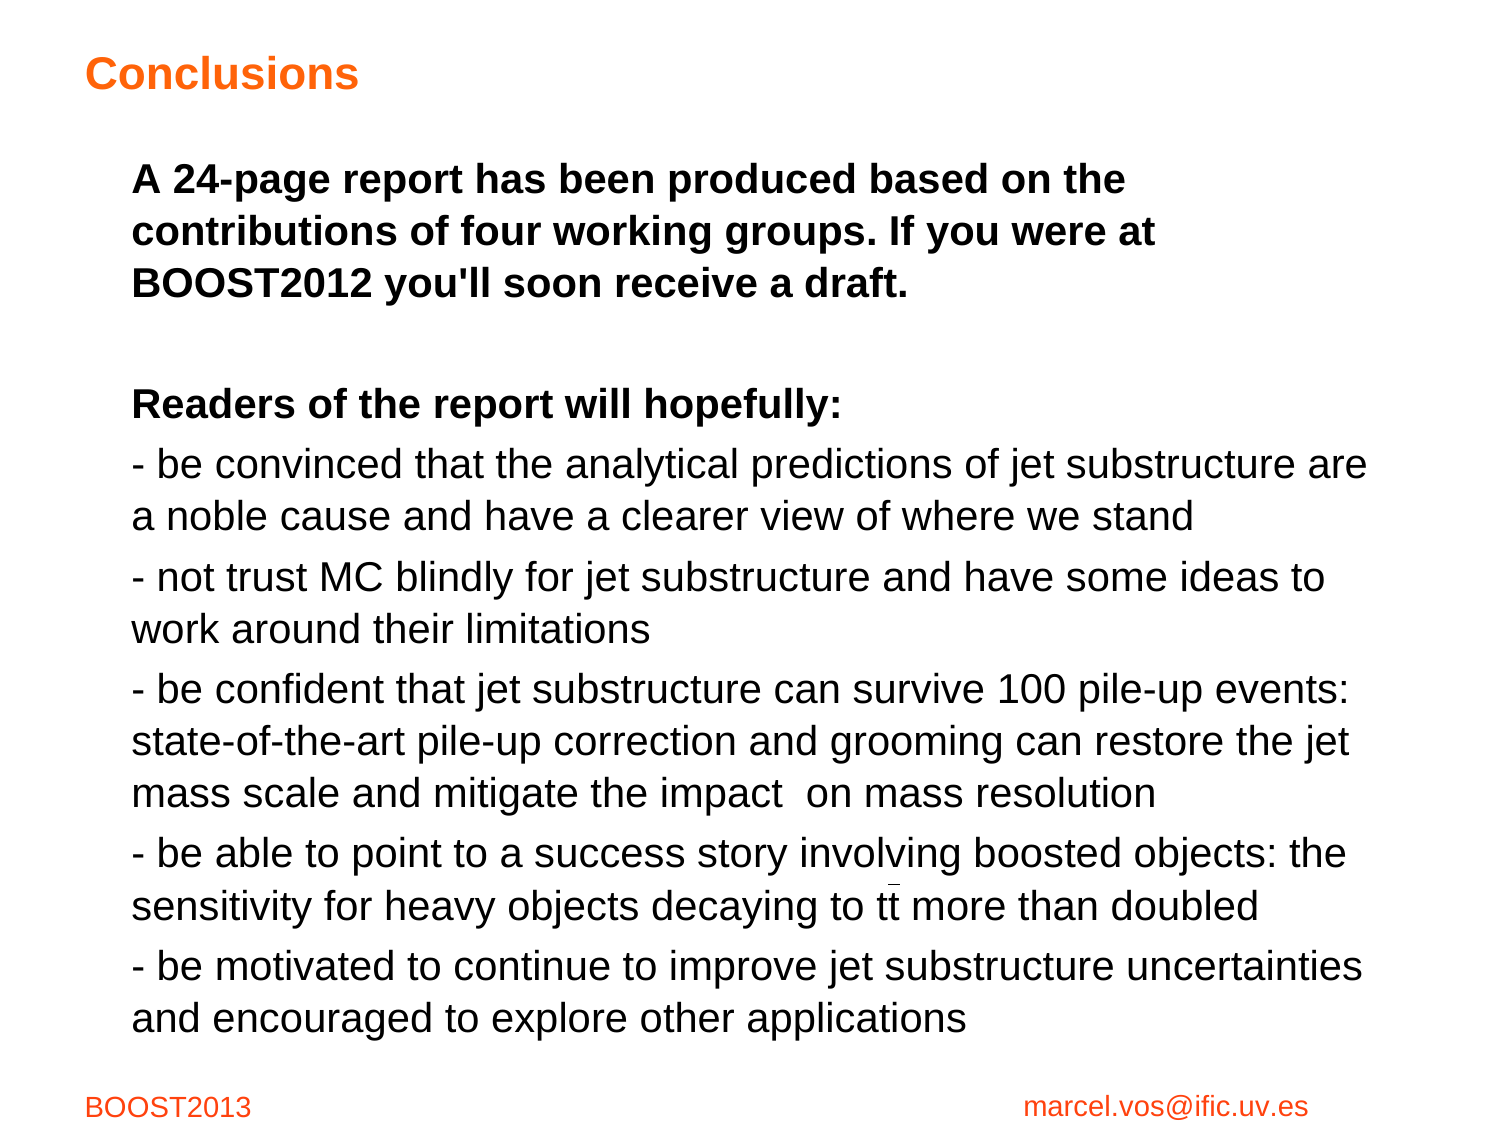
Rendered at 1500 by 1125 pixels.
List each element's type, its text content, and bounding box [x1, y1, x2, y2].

title Conclusions [85, 26, 1259, 121]
list A 24-page report has been produced based on the contributions of four working groups. If you were at BOOST2012 you'll soon receive a draft. Readers of the report will hopefully: - be convinced that the analytical predictions of jet substructure are a noble cause and have a clearer view of where we stand - not trust MC blindly for jet substructure and have some ideas to work around their limitations - be confident that jet substructure can survive 100 pile-up events: state-of-the-art pile-up correction and grooming can restore the jet mass scale and mitigate the impact on mass resolution - be able to point to a success story involving boosted objects: the sensitivity for heavy objects decaying to tt more than doubled - be motivated to continue to improve jet substructure uncertainties and encouraged to explore other applications [74, 149, 1381, 1081]
